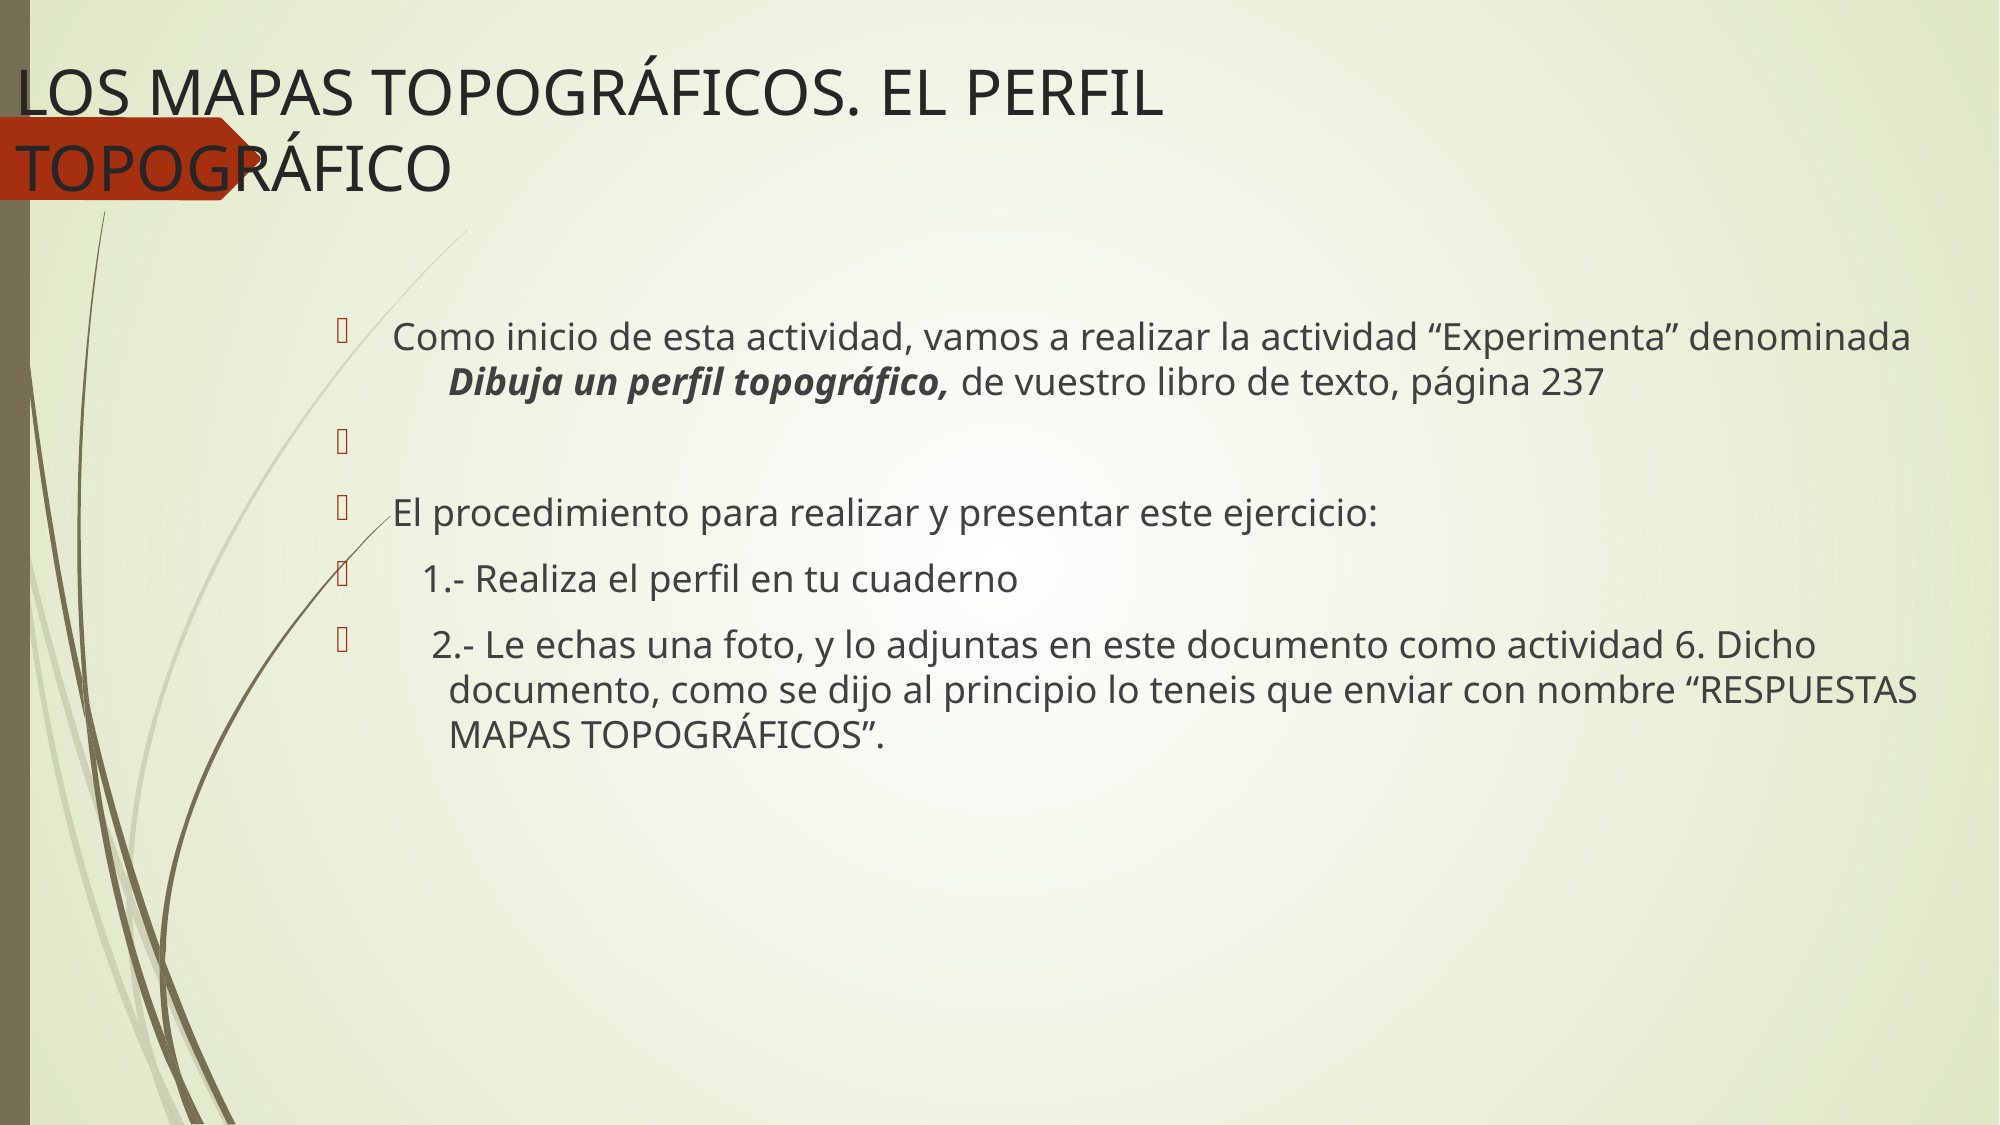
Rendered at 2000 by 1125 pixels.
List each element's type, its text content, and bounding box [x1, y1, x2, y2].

list Como inicio de esta actividad, vamos a realizar la actividad “Experimenta” denominada Dibuja un perfil topográfico, de vuestro libro de texto, página 237 El procedimiento para realizar y presentar este ejercicio: 1.- Realiza el perfil en tu cuaderno 2.- Le echas una foto, y lo adjuntas en este documento como actividad 6. Dicho documento, como se dijo al principio lo teneis que enviar con nombre “RESPUESTAS MAPAS TOPOGRÁFICOS”. [335, 312, 2000, 1074]
title LOS MAPAS TOPOGRÁFICOS. EL PERFIL TOPOGRÁFICO [0, 45, 1501, 213]
